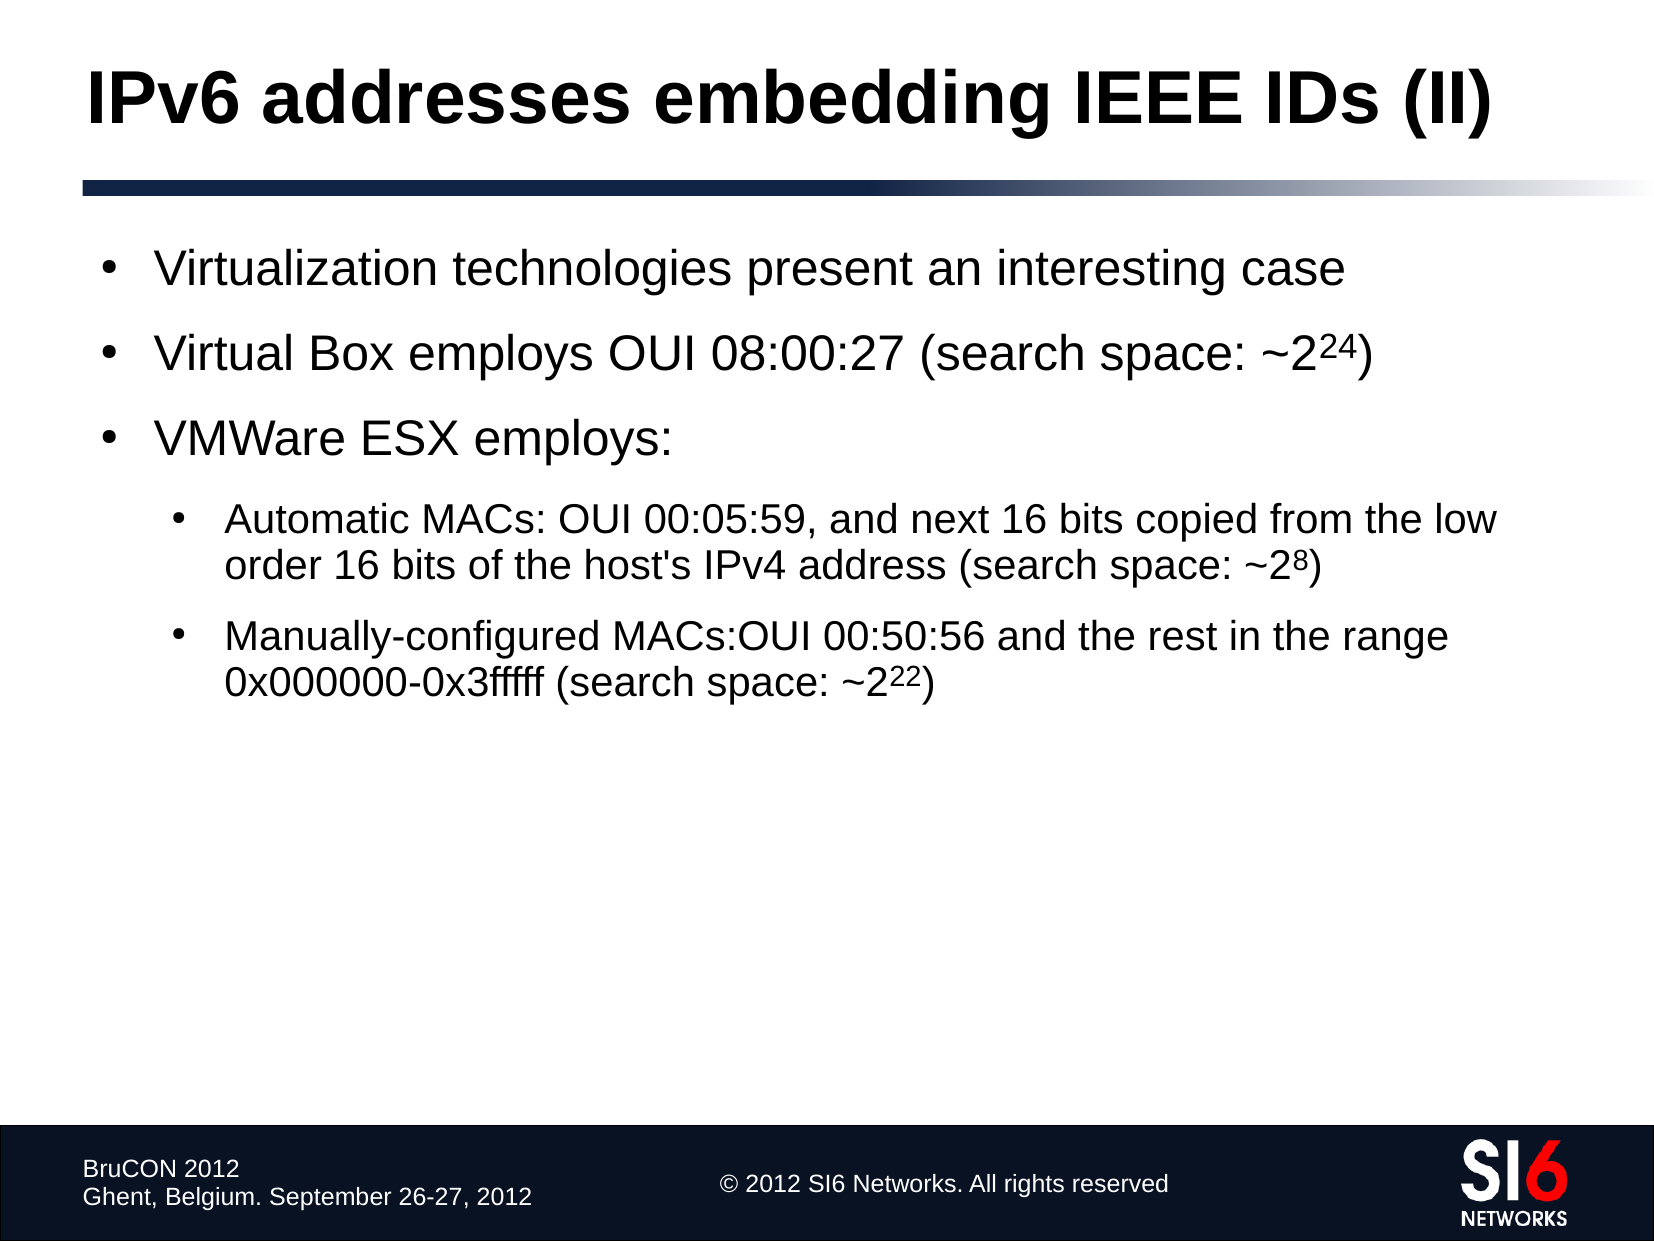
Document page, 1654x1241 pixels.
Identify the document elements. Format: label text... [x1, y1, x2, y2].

picture [1461, 1139, 1567, 1226]
list Virtualization technologies present an interesting case Virtual Box employs OUI 08:00:27 (search space: ~224) VMWare ESX employs: Automatic MACs: OUI 00:05:59, and next 16 bits copied from the low order 16 bits of the host's IPv4 address (search space: ~28) Manually-configured MACs:OUI 00:50:56 and the rest in the range 0x000000-0x3fffff (search space: ~222) [82, 240, 1571, 1059]
title IPv6 addresses embedding IEEE IDs (II) [86, 30, 1576, 166]
